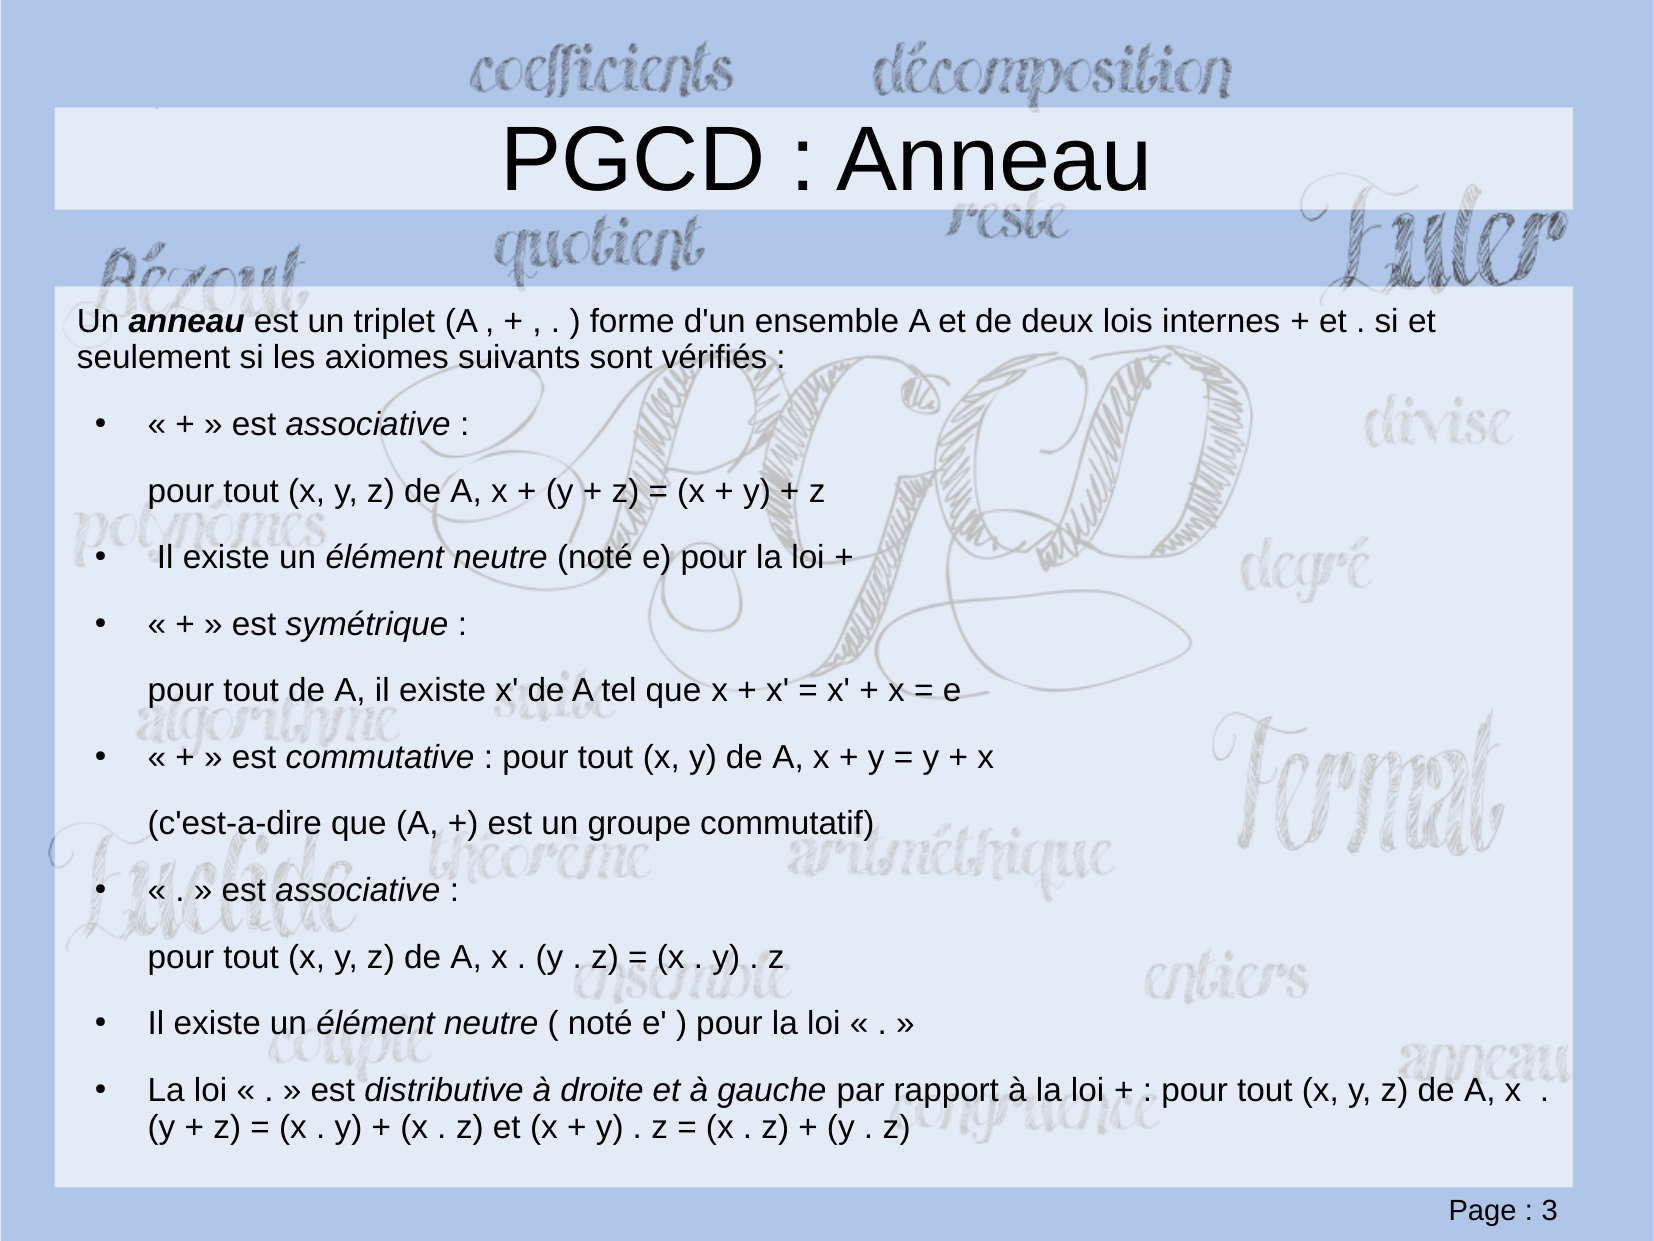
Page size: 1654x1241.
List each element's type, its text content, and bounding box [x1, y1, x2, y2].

list Un anneau est un triplet (A , + , . ) forme d'un ensemble A et de deux lois internes + et . si et seulement si les axiomes suivants sont vérifiés : « + » est associative : pour tout (x, y, z) de A, x + (y + z) = (x + y) + z Il existe un élément neutre (noté e) pour la loi + « + » est symétrique : pour tout de A, il existe x' de A tel que x + x' = x' + x = e « + » est commutative : pour tout (x, y) de A, x + y = y + x (c'est-a-dire que (A, +) est un groupe commutatif) « . » est associative : pour tout (x, y, z) de A, x . (y . z) = (x . y) . z Il existe un élément neutre ( noté e' ) pour la loi « . » La loi « . » est distributive à droite et à gauche par rapport à la loi + : pour tout (x, y, z) de A, x . (y + z) = (x . y) + (x . z) et (x + y) . z = (x . z) + (y . z) [76, 302, 1565, 1193]
title PGCD : Anneau [82, 55, 1571, 263]
picture [0, 0, 1654, 1241]
